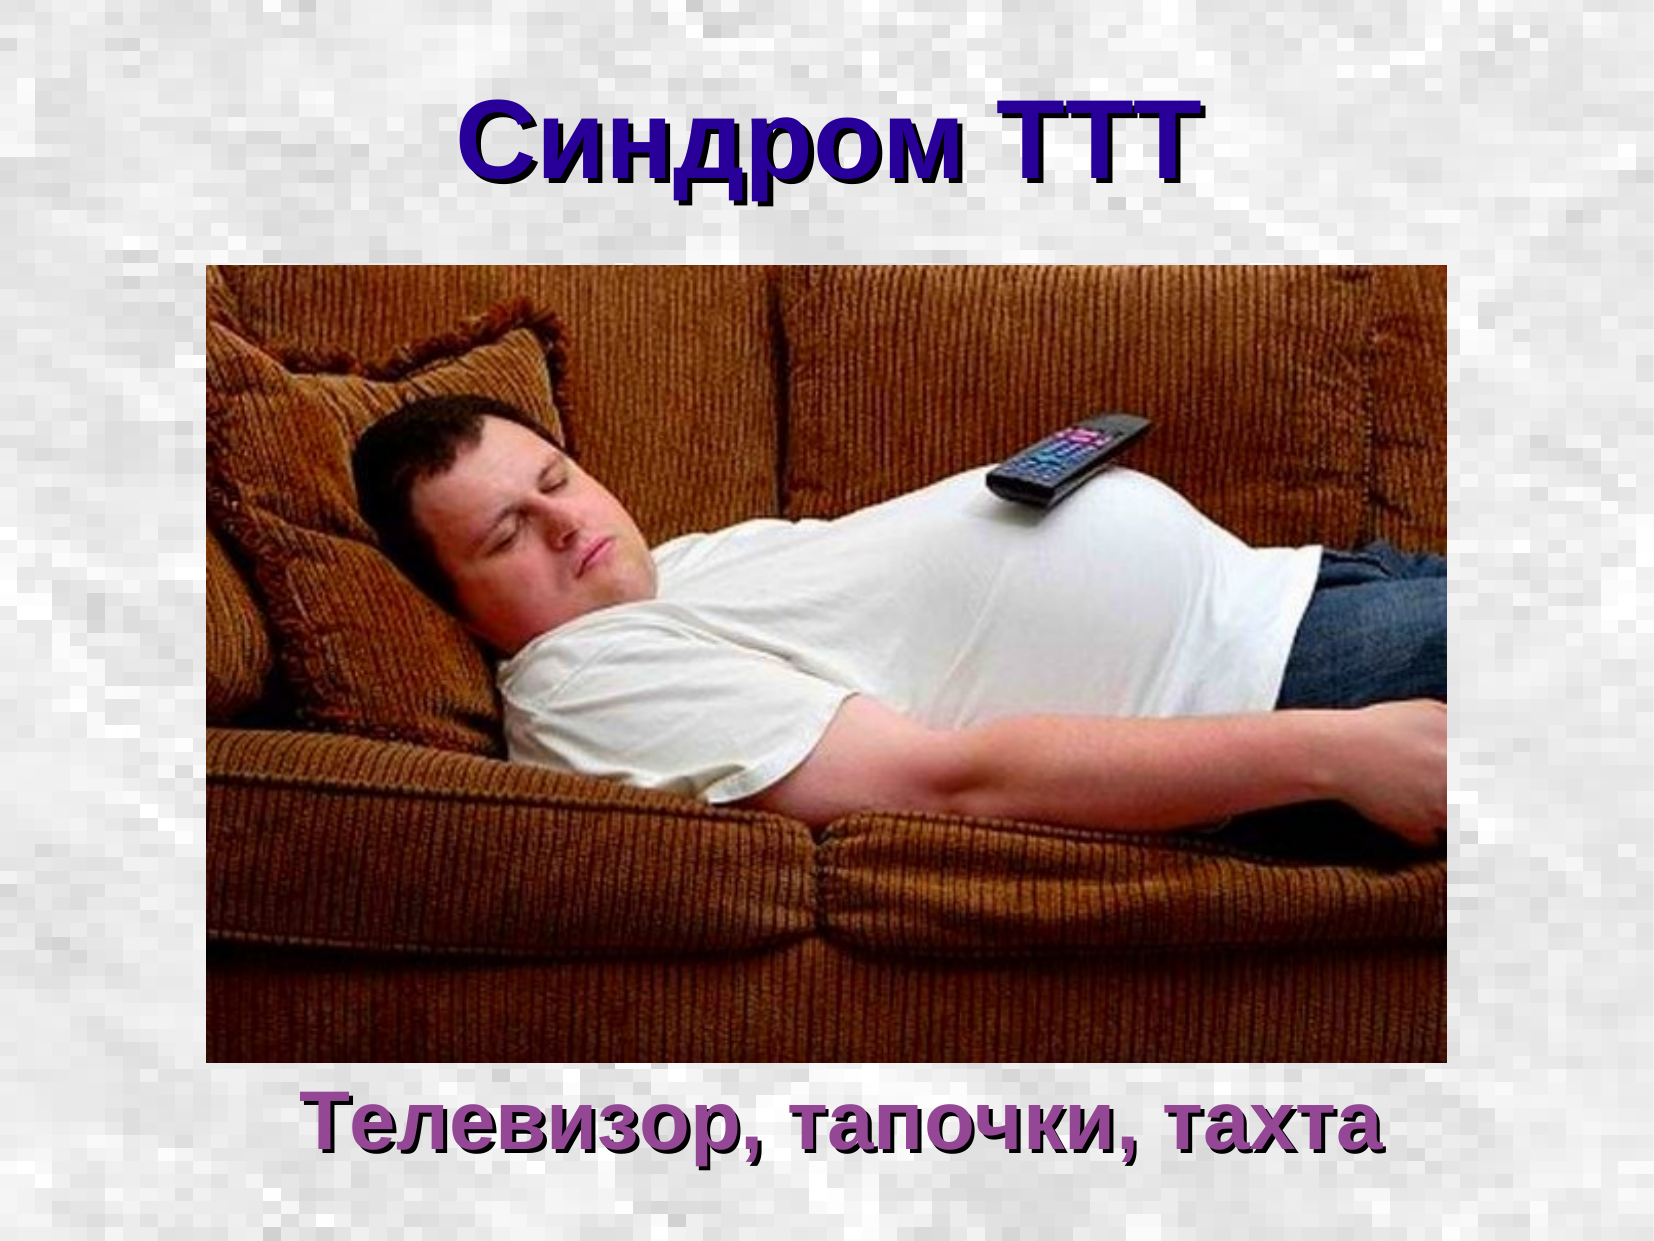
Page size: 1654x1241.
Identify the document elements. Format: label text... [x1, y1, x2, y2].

text_box [917, 1063, 1447, 1070]
picture [206, 265, 1447, 1063]
title Синдром ТТТ [123, 29, 1536, 237]
text_box Телевизор, тапочки, тахта [236, 1070, 1447, 1164]
